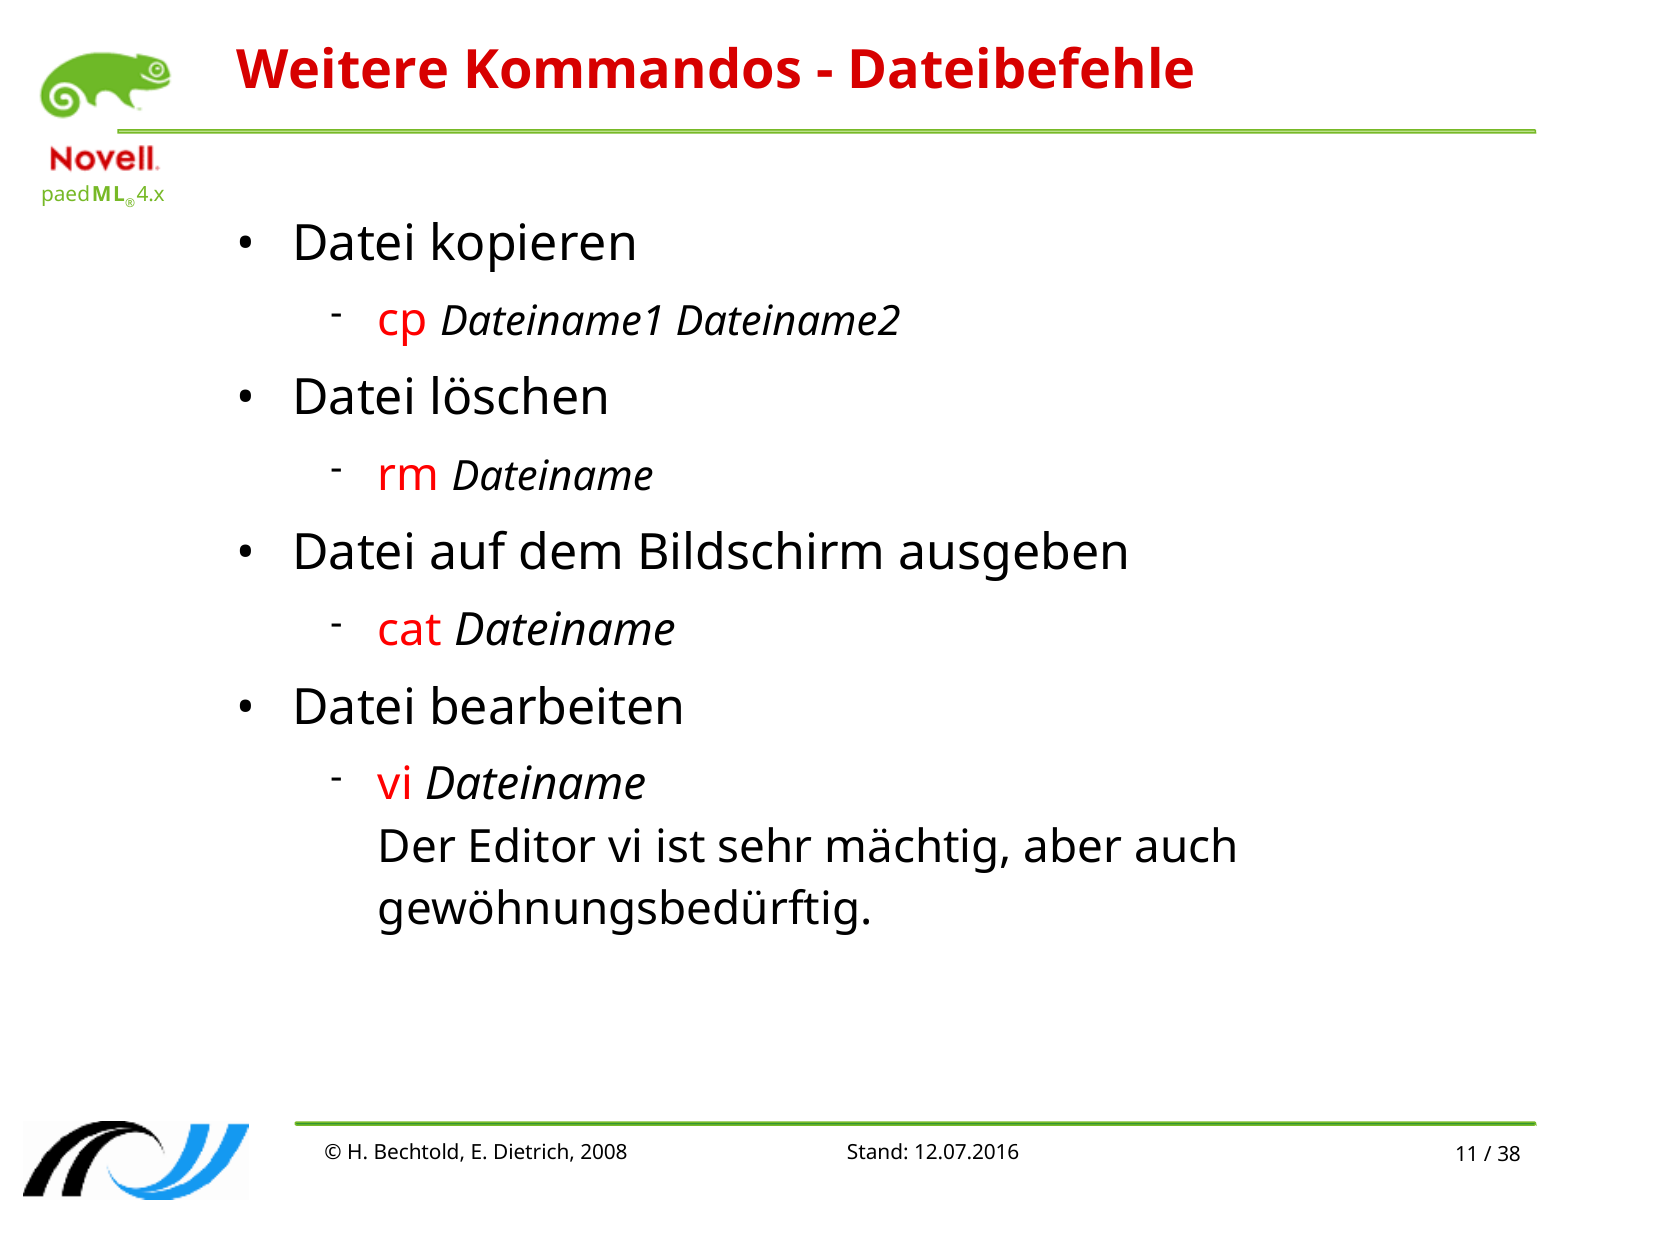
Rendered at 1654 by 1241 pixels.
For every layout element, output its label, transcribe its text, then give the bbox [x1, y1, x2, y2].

list Datei kopieren cp Dateiname1 Dateiname2 Datei löschen rm Dateiname Datei auf dem Bildschirm ausgeben cat Dateiname Datei bearbeiten vi Dateiname Der Editor vi ist sehr mächtig, aber auch gewöhnungsbedürftig. [236, 206, 1565, 1063]
title Weitere Kommandos - Dateibefehle [236, 17, 1536, 119]
picture [26, 35, 184, 193]
picture [23, 1121, 249, 1200]
